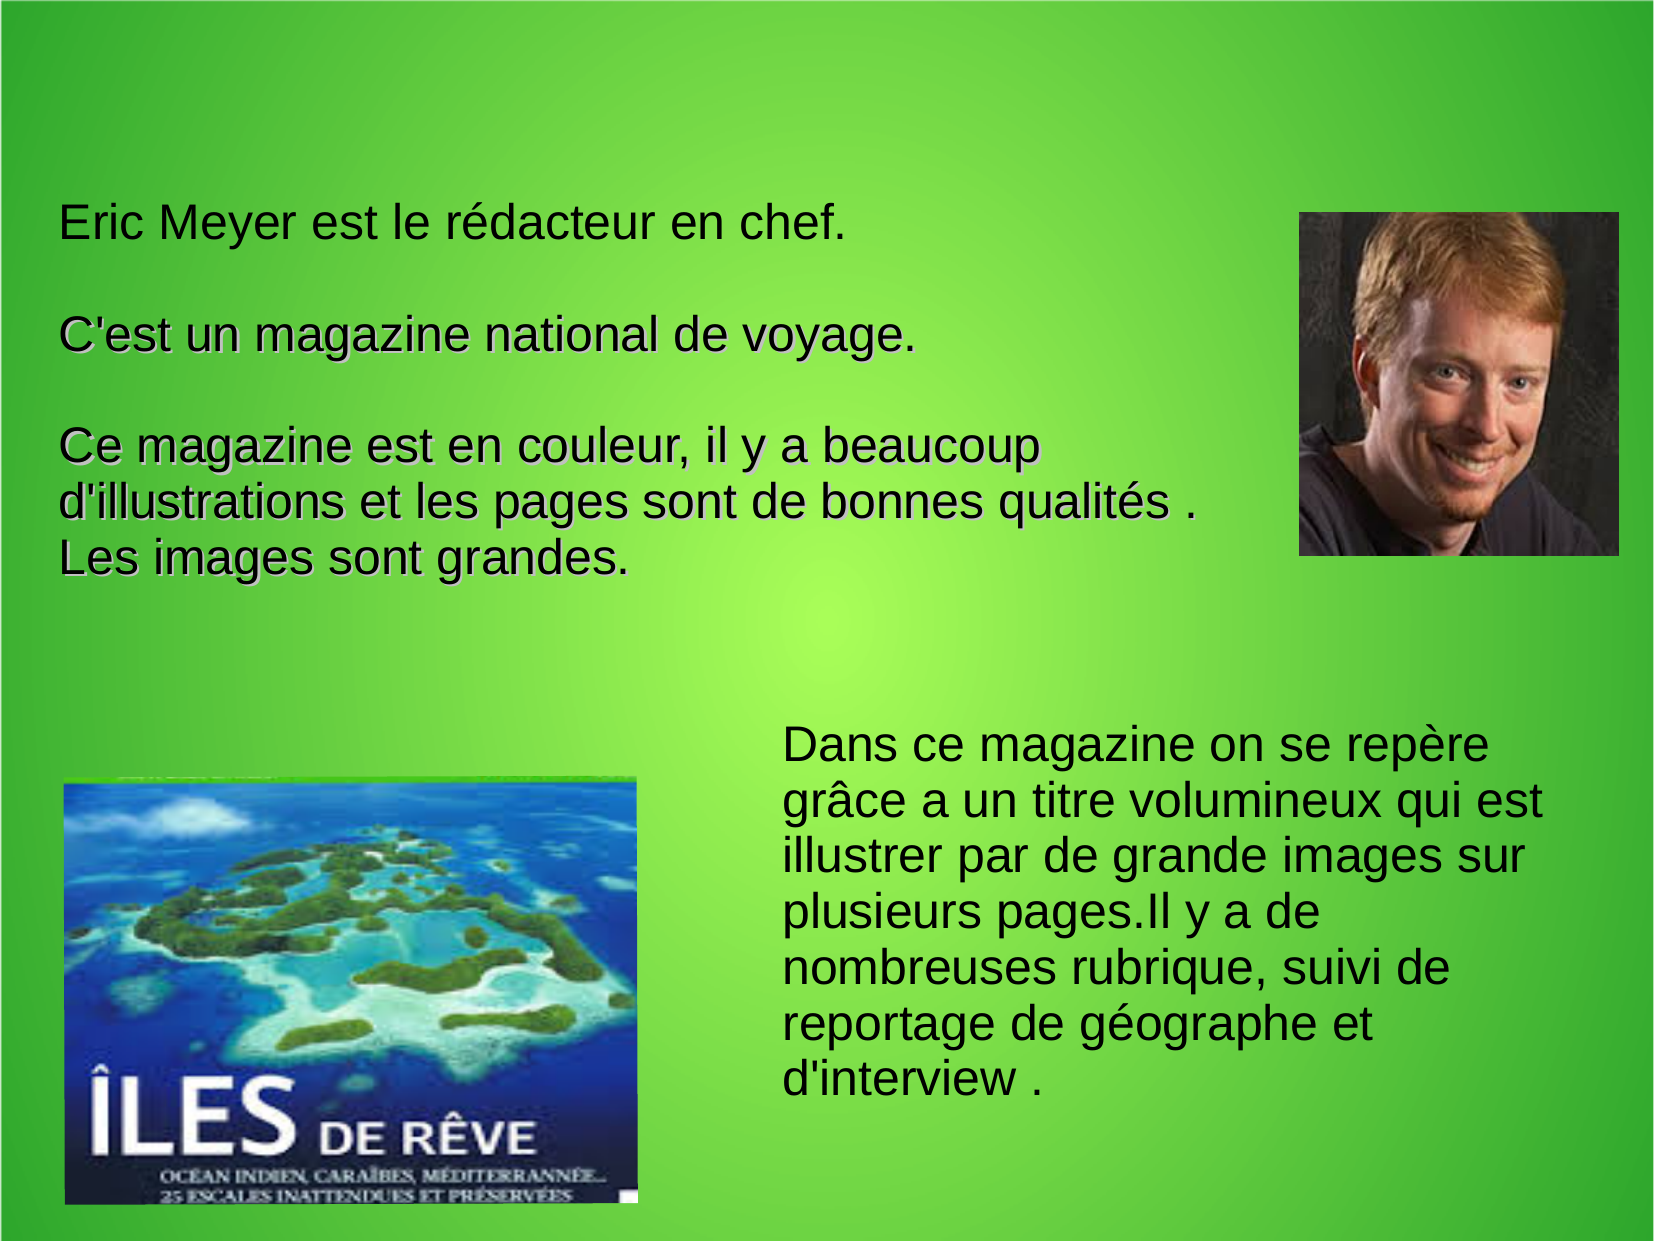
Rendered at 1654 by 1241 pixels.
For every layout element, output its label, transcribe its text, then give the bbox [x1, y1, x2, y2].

title Eric Meyer est le rédacteur en chef. C'est un magazine national de voyage. Ce magazine est en couleur, il y a beaucoup d'illustrations et les pages sont de bonnes qualités . Les images sont grandes. [59, 35, 1252, 745]
picture [0, 0, 1654, 1241]
text_box Dans ce magazine on se repère grâce a un titre volumineux qui est illustrer par de grande images sur plusieurs pages.Il y a de nombreuses rubrique, suivi de reportage de géographe et d'interview . [767, 708, 1560, 1114]
